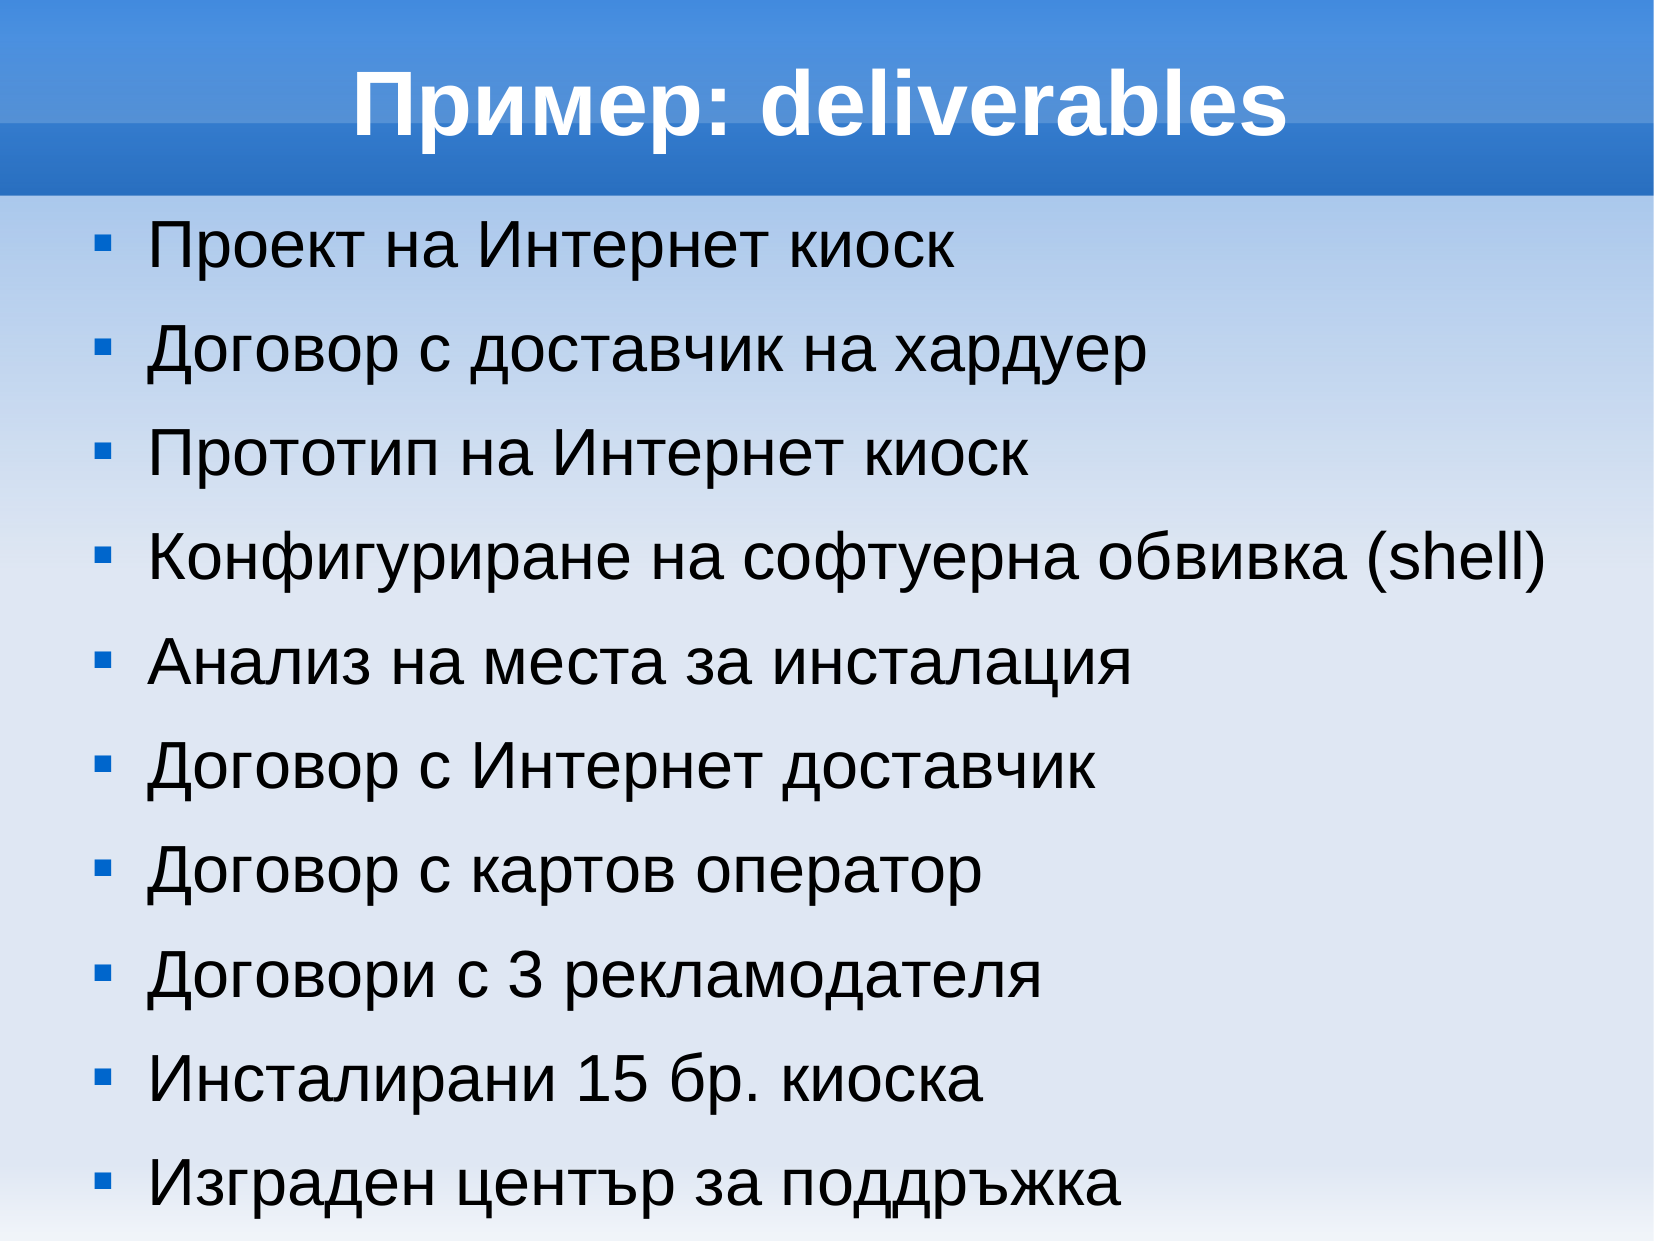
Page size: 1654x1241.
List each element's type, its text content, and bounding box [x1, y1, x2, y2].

list Проект на Интернет киоск Договор с доставчик на хардуер Прототип на Интернет киоск Конфигуриране на софтуерна обвивка (shell) Анализ на места за инсталация Договор с Интернет доставчик Договор с картов оператор Договори с 3 рекламодателя Инсталирани 15 бр. киоска Изграден център за поддръжка [76, 206, 1565, 1221]
title Пример: deliverables [76, 0, 1565, 206]
picture [0, 0, 1654, 1241]
